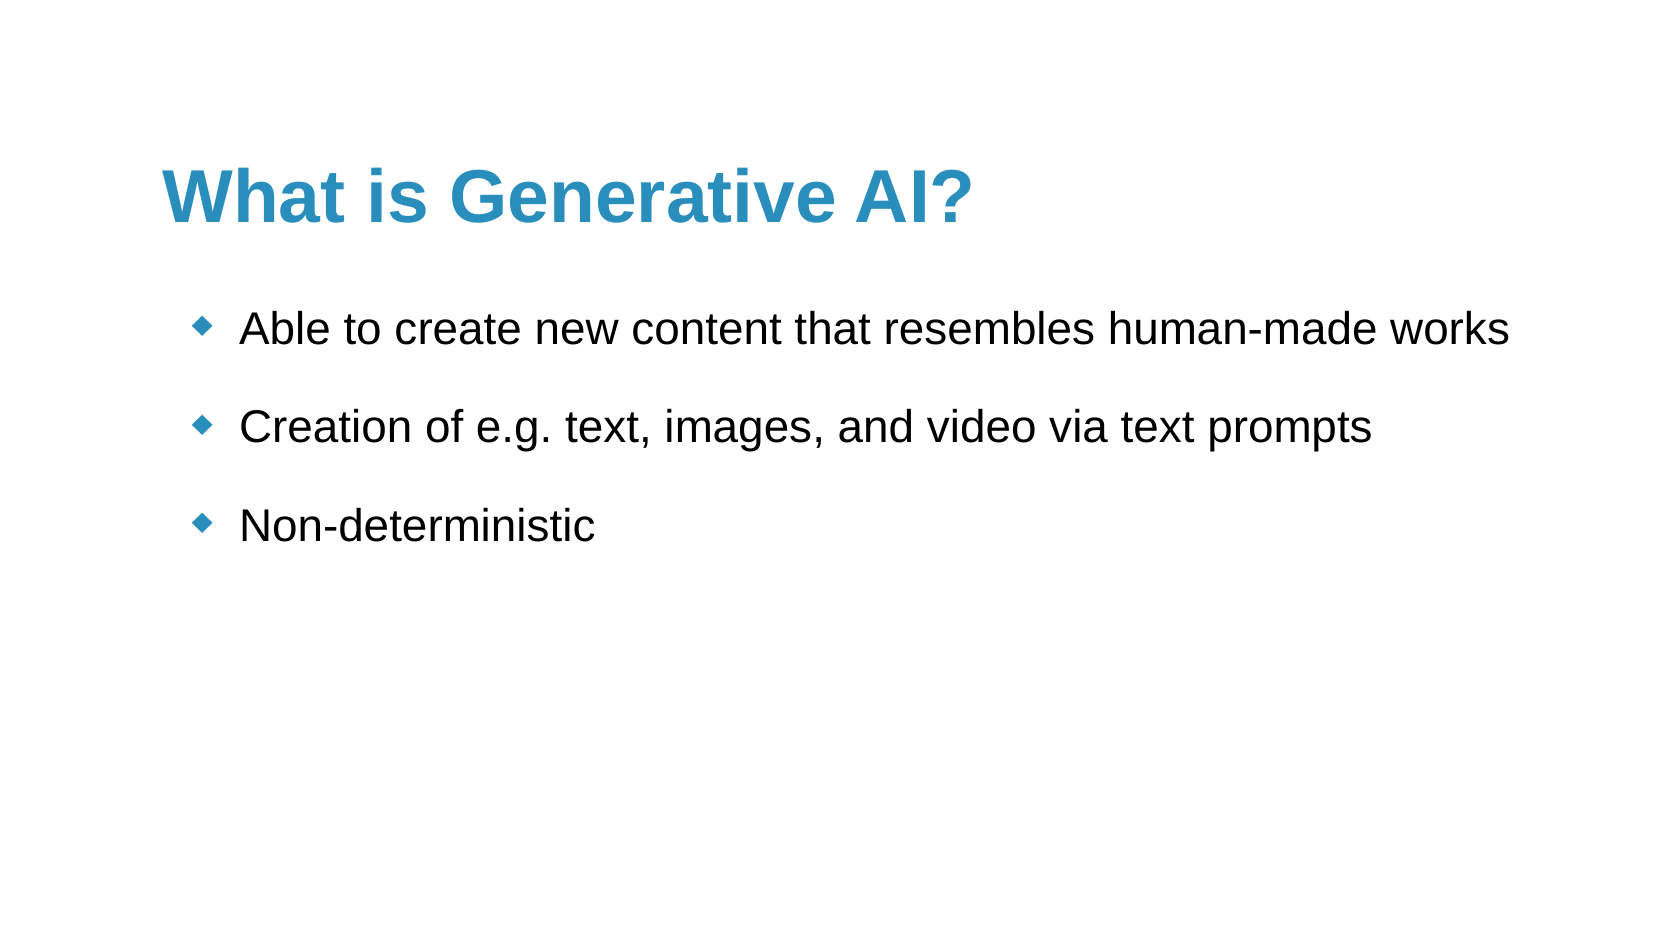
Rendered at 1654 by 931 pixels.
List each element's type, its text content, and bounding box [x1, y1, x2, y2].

text_box Able to create new content that resembles human-made works Creation of e.g. text, images, and video via text prompts Non-deterministic [177, 295, 1536, 920]
text_box What is Generative AI? [147, 147, 992, 274]
